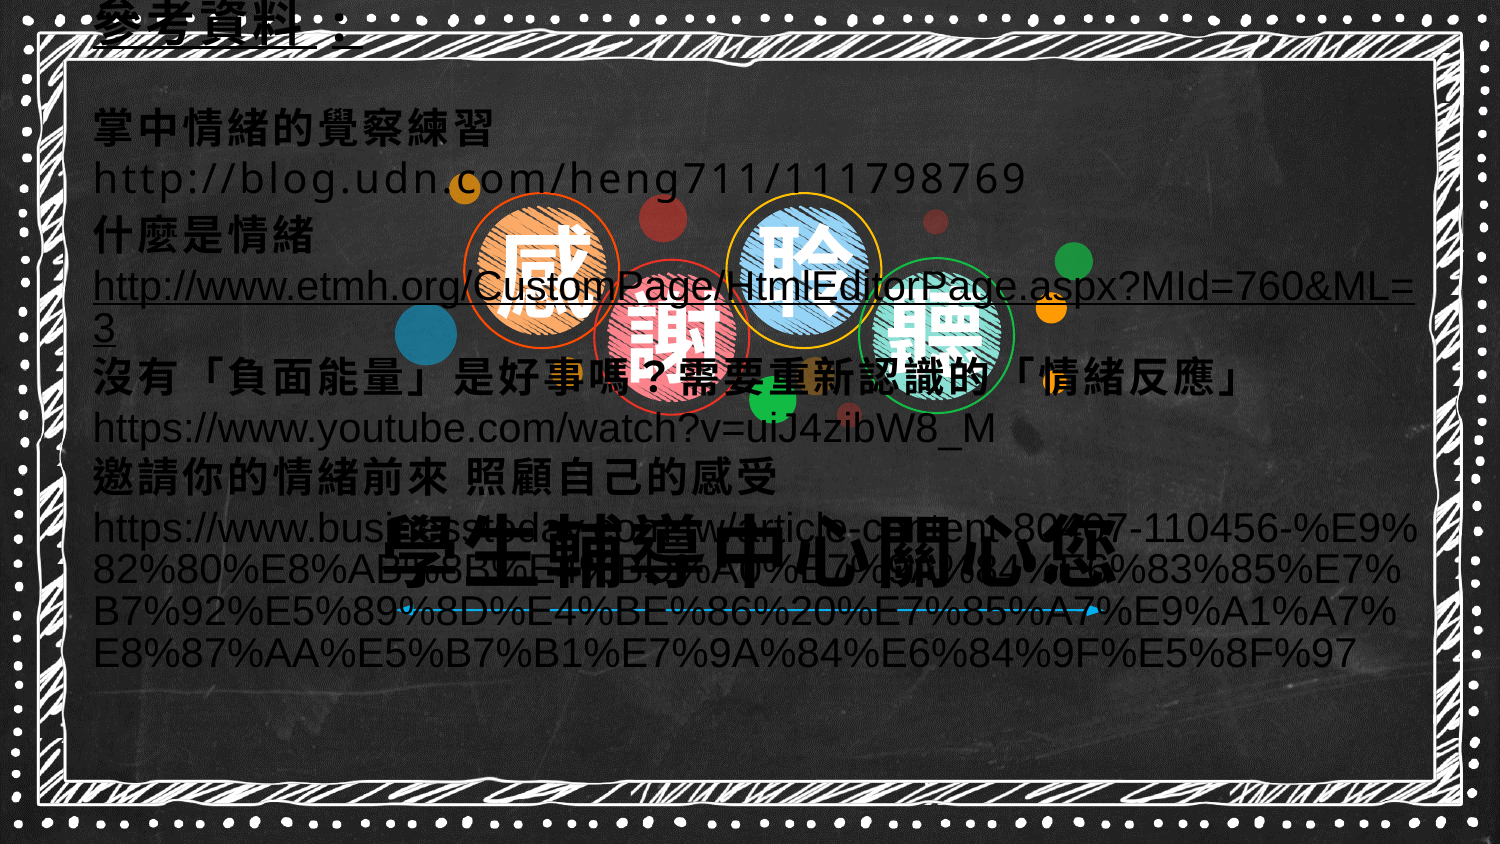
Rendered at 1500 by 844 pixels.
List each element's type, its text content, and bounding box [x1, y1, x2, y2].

text_box 參考資料 : 掌中情緒的覺察練習http://blog.udn.com/heng711/111798769 什麼是情緒 http://www.etmh.org/CustomPage/HtmlEditorPage.aspx?MId=760&ML=3 沒有「負面能量」是好事嗎？需要重新認識的「情緒反應」 https://www.youtube.com/watch?v=uiJ4zibW8_M 邀請你的情緒前來 照顧自己的感受 https://www.businesstoday.com.tw/article-content-80407-110456-%E9%82%80%E8%AB%8B%E4%BD%A0%E7%9A%84%E6%83%85%E7%B7%92%E5%89%8D%E4%BE%86%20%E7%85%A7%E9%A1%A7%E8%87%AA%E5%B7%B1%E7%9A%84%E6%84%9F%E5%8F%97 [48, 0, 1438, 767]
picture [10, 13, 1490, 829]
